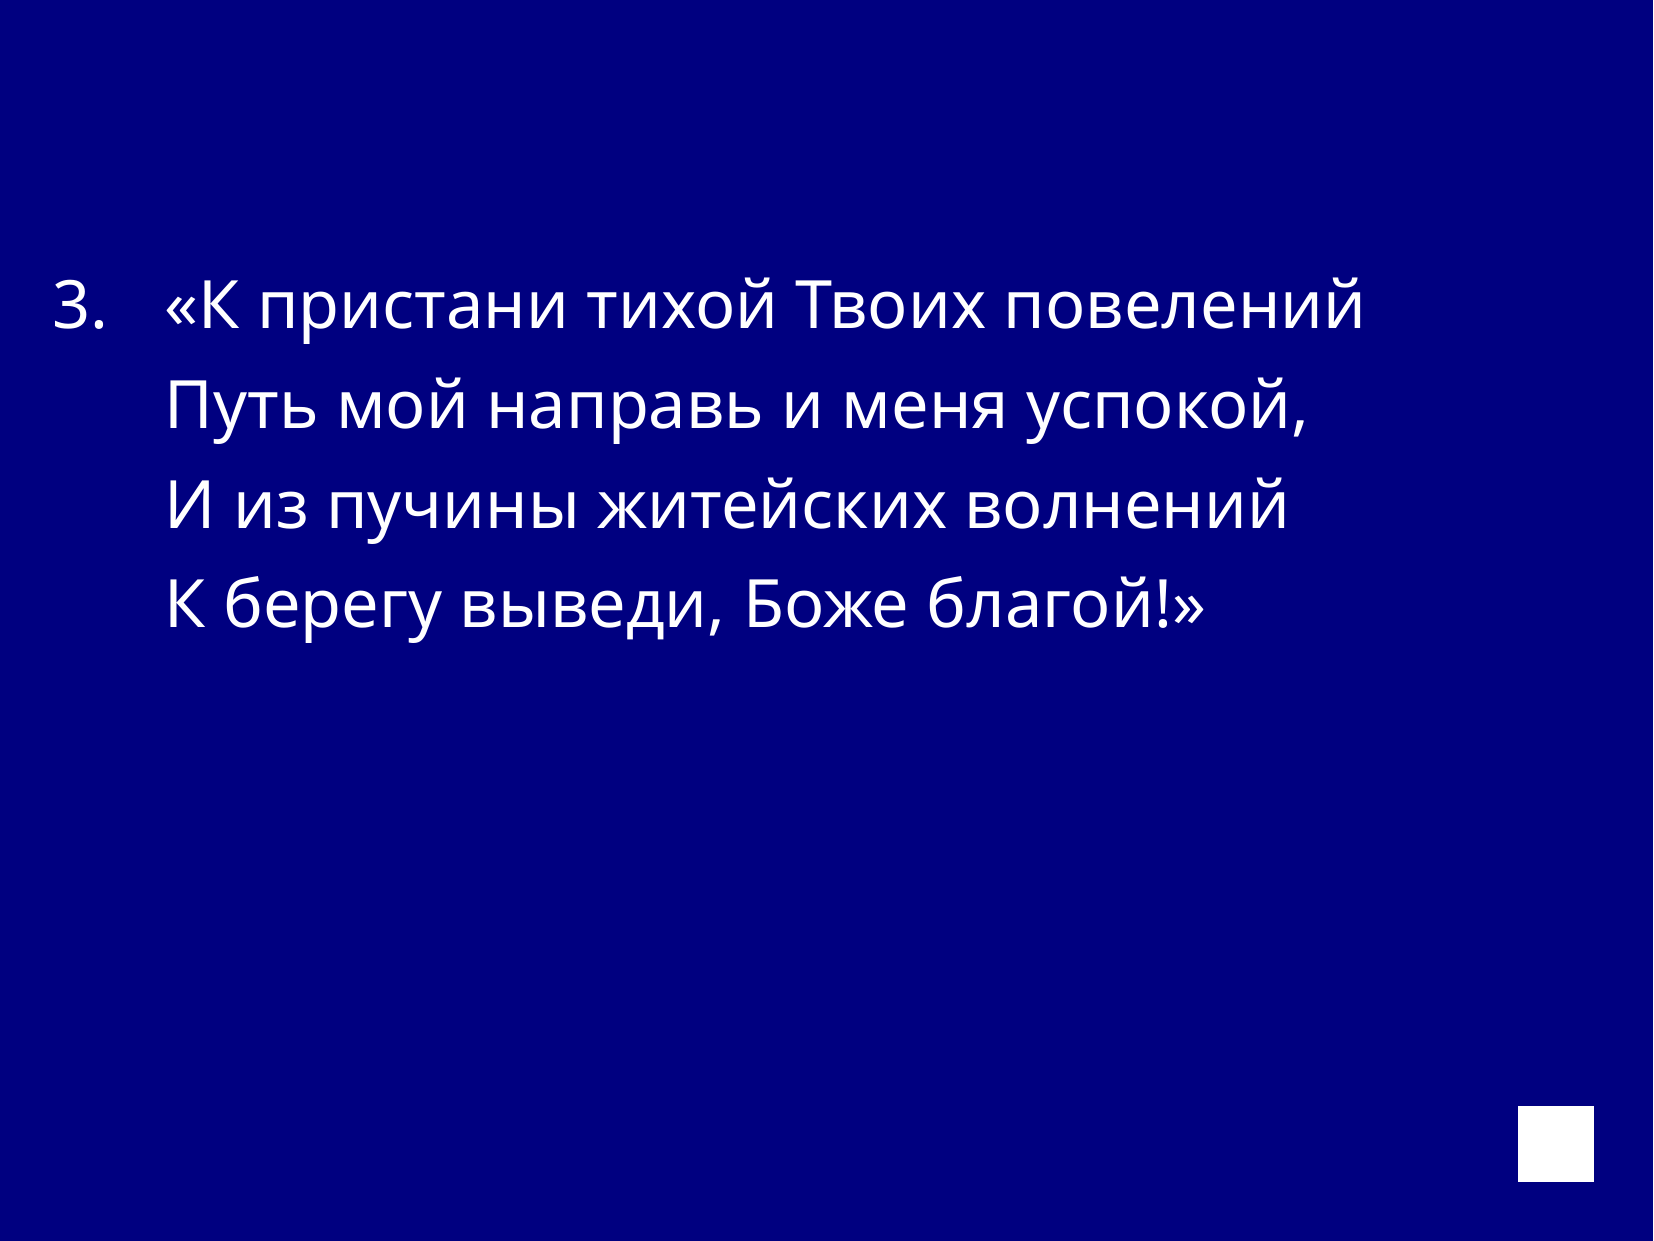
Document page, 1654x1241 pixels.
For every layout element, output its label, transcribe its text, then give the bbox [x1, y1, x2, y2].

text_box [1518, 1163, 1594, 1182]
text_box 3. «К пристани тихой Твоих повелений Путь мой направь и меня успокой, И из пучины житейских волнений К берегу выведи, Боже благой!» [37, 150, 1653, 1163]
